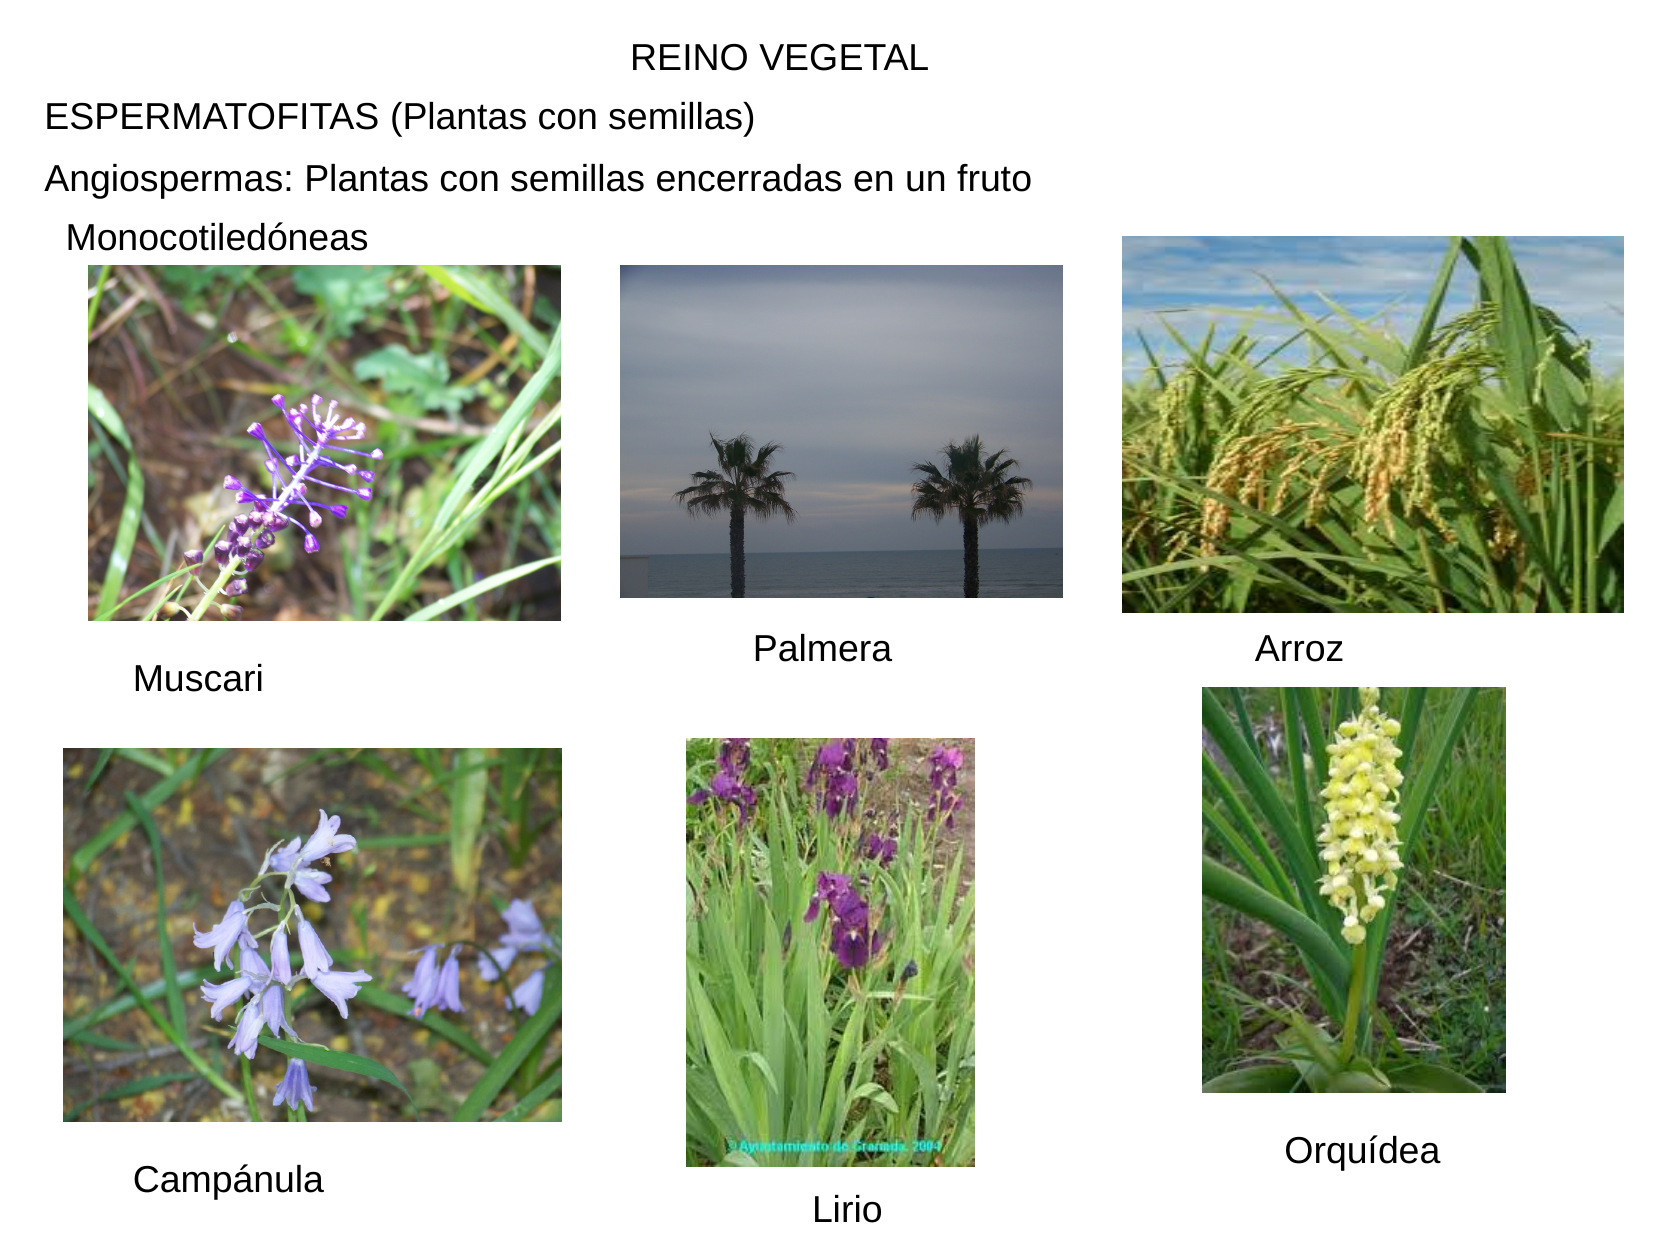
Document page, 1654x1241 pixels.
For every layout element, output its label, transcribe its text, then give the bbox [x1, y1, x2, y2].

text_box Muscari [118, 649, 279, 707]
text_box Palmera [738, 620, 908, 677]
picture [1122, 236, 1624, 613]
text_box Angiospermas: Plantas con semillas encerradas en un fruto [29, 149, 1048, 207]
picture [620, 265, 1063, 598]
text_box Campánula [118, 1151, 339, 1209]
picture [686, 738, 975, 1167]
picture [88, 265, 561, 621]
text_box Arroz [1240, 620, 1360, 677]
text_box Orquídea [1269, 1122, 1456, 1179]
picture [63, 748, 562, 1123]
text_box ESPERMATOFITAS (Plantas con semillas) [29, 88, 772, 146]
text_box Lirio [797, 1181, 898, 1238]
text_box REINO VEGETAL [615, 29, 945, 87]
picture [1202, 687, 1506, 1093]
text_box Monocotiledóneas [50, 208, 384, 266]
